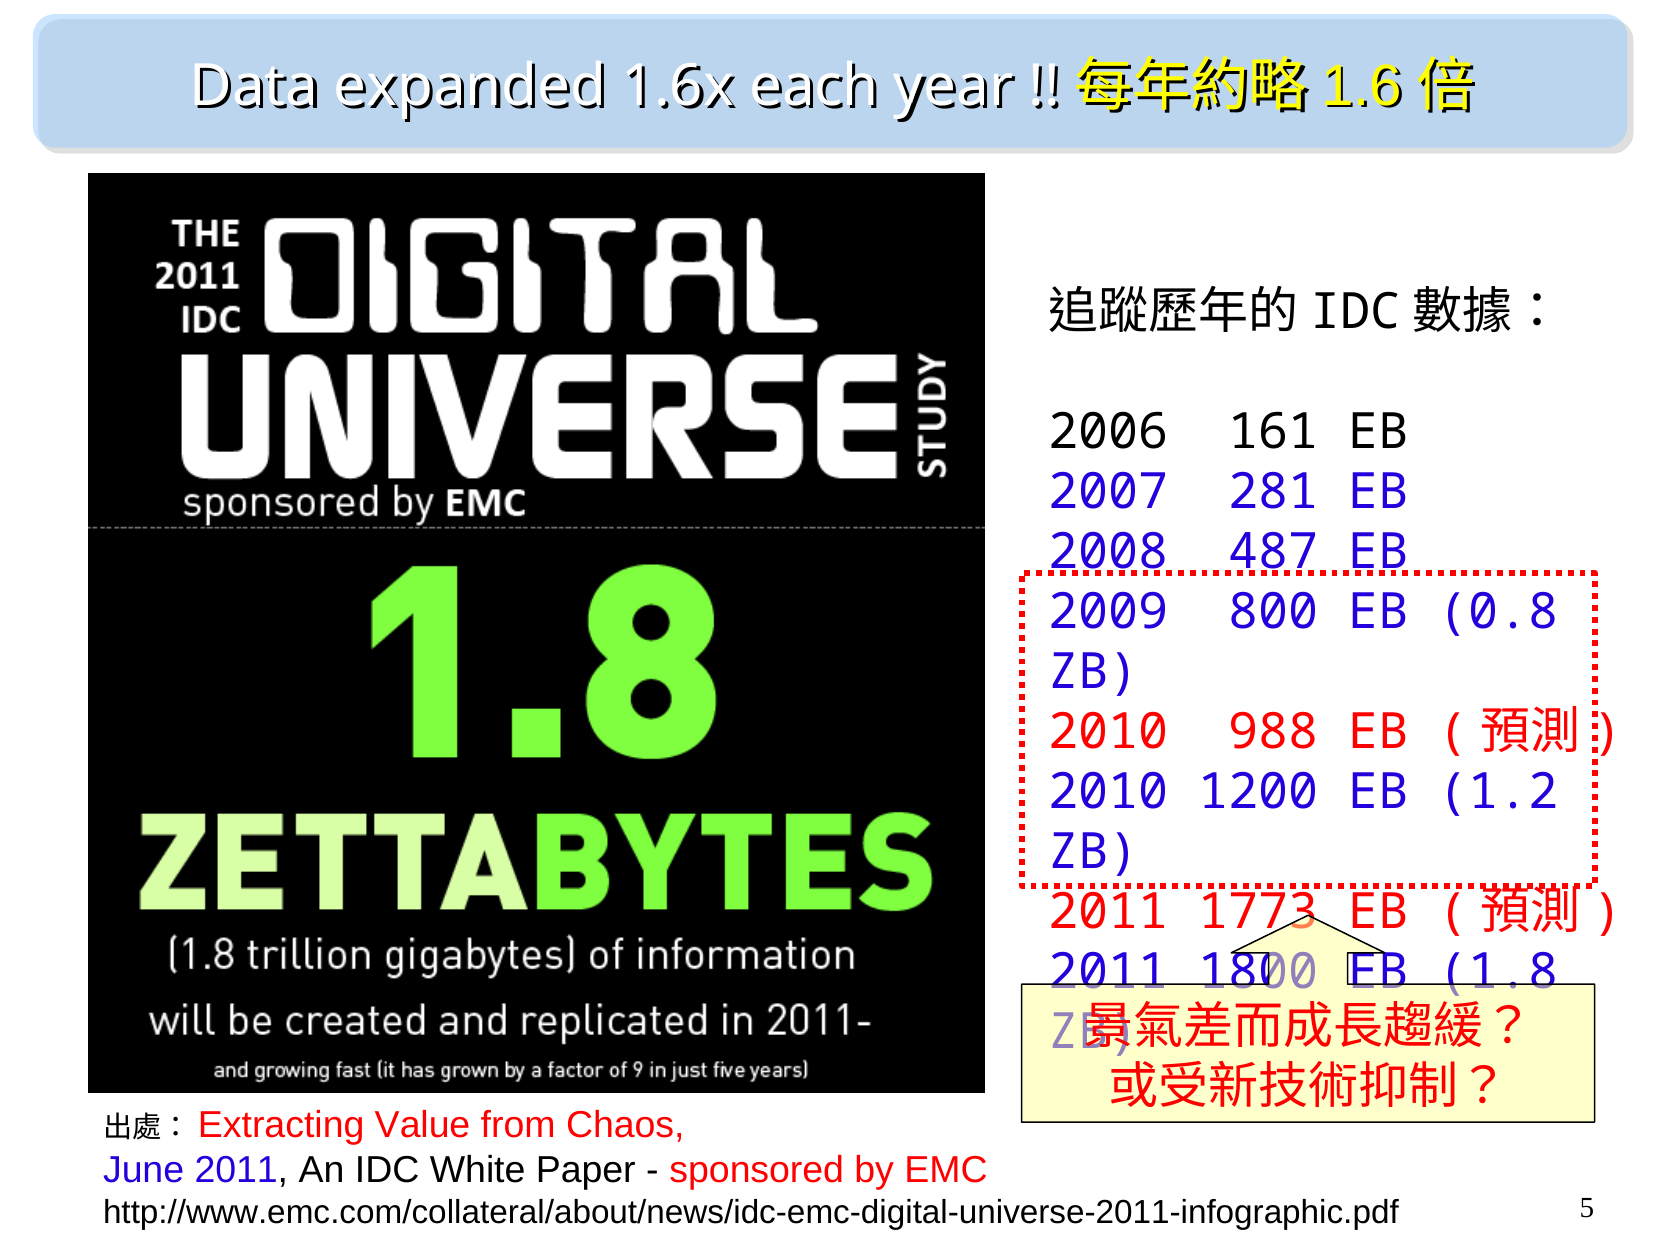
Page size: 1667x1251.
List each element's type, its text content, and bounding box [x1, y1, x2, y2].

text_box 出處：Extracting Value from Chaos, June 2011, An IDC White Paper - sponsored by EMC http://www.emc.com/collateral/about/news/idc-emc-digital-universe-2011-infographic.pdf [88, 1092, 1566, 1238]
text_box Data expanded 1.6x each year !!每年約略1.6倍 [0, 11, 1665, 160]
text_box 追蹤歷年的IDC數據： 2006 161 EB 2007 281 EB 2008 487 EB 2009 800 EB (0.8 ZB) 2010 988 EB (預測) 2010 1200 EB (1.2 ZB) 2011 1773 EB (預測) 2011 1800 EB (1.8 ZB) [1033, 271, 1654, 887]
text_box 景氣差而成長趨緩？ 或受新技術抑制？ [1021, 915, 1595, 1123]
picture [88, 173, 985, 1093]
